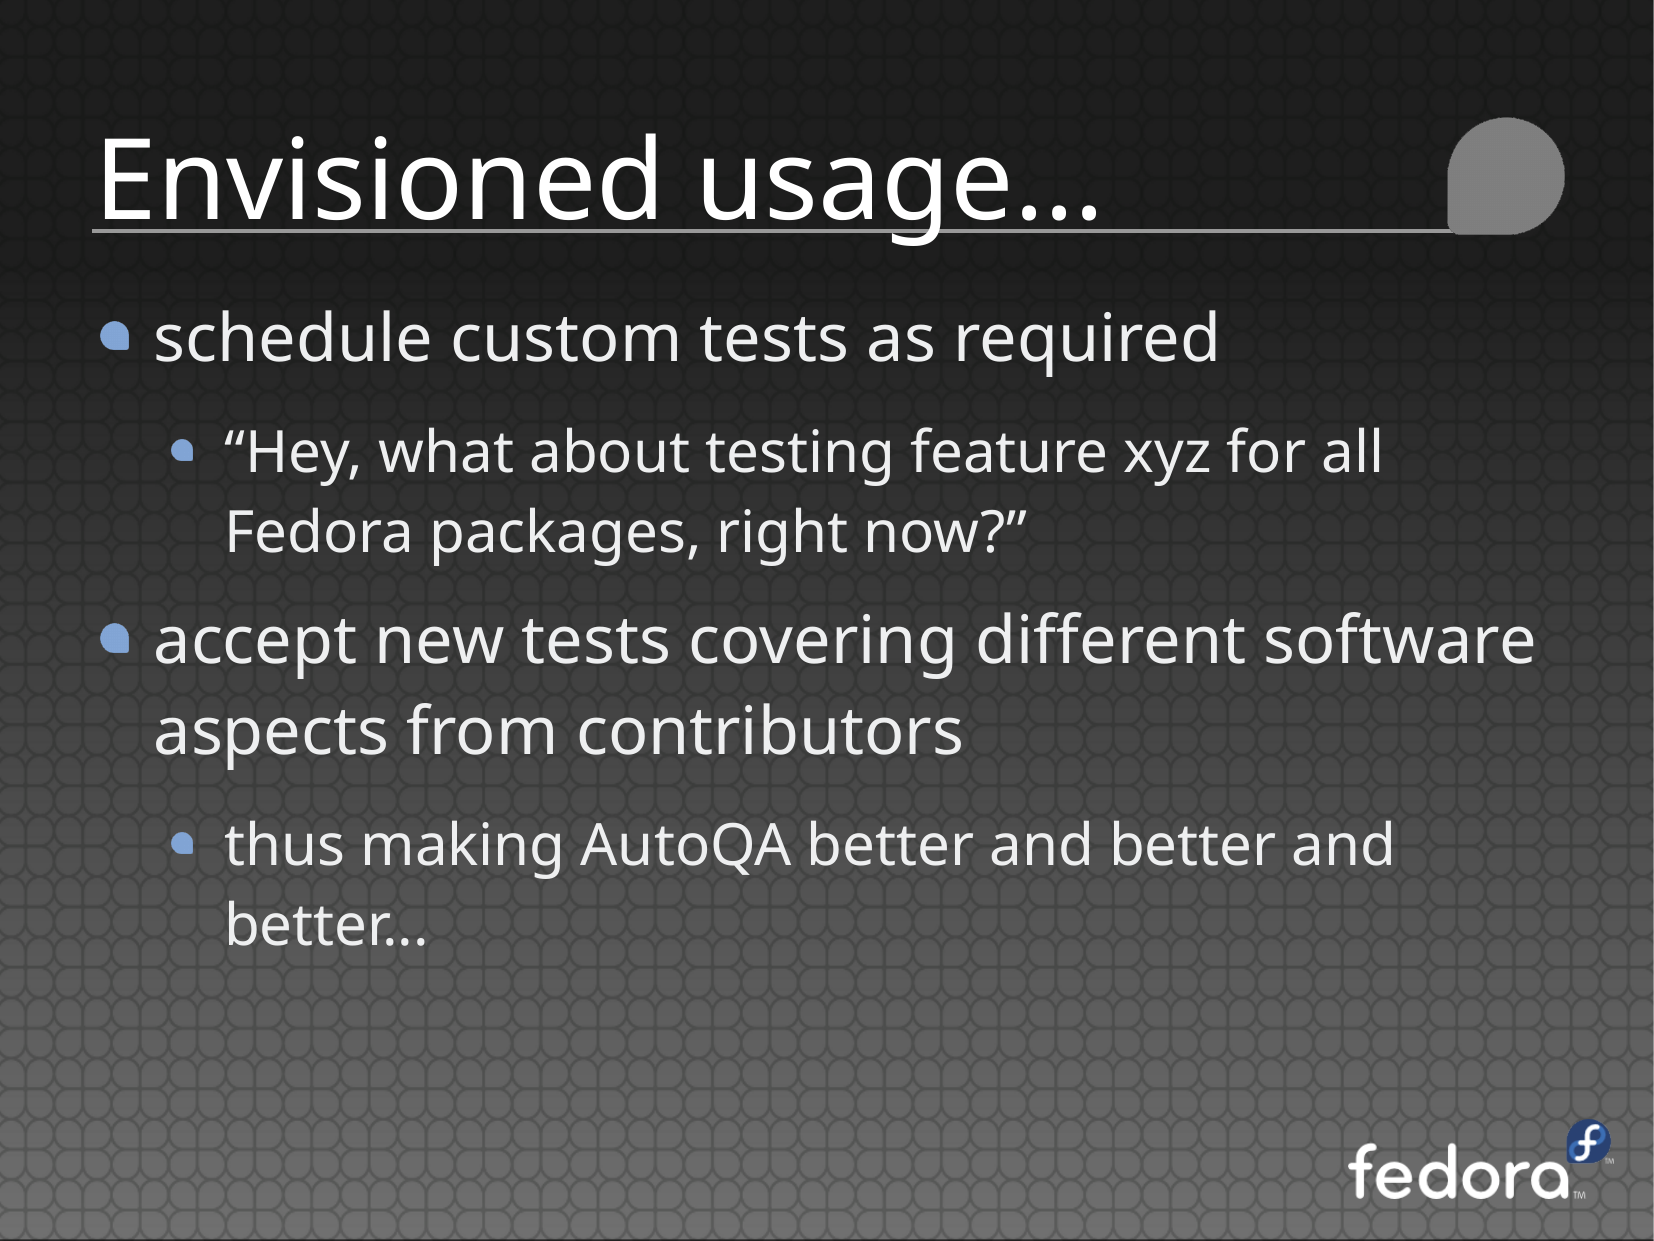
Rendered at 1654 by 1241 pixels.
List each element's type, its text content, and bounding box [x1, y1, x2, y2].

list schedule custom tests as required “Hey, what about testing feature xyz for all Fedora packages, right now?” accept new tests covering different software aspects from contributors thus making AutoQA better and better and better... [82, 290, 1571, 1094]
picture [0, 0, 1654, 1241]
title Envisioned usage... [94, 100, 1426, 251]
